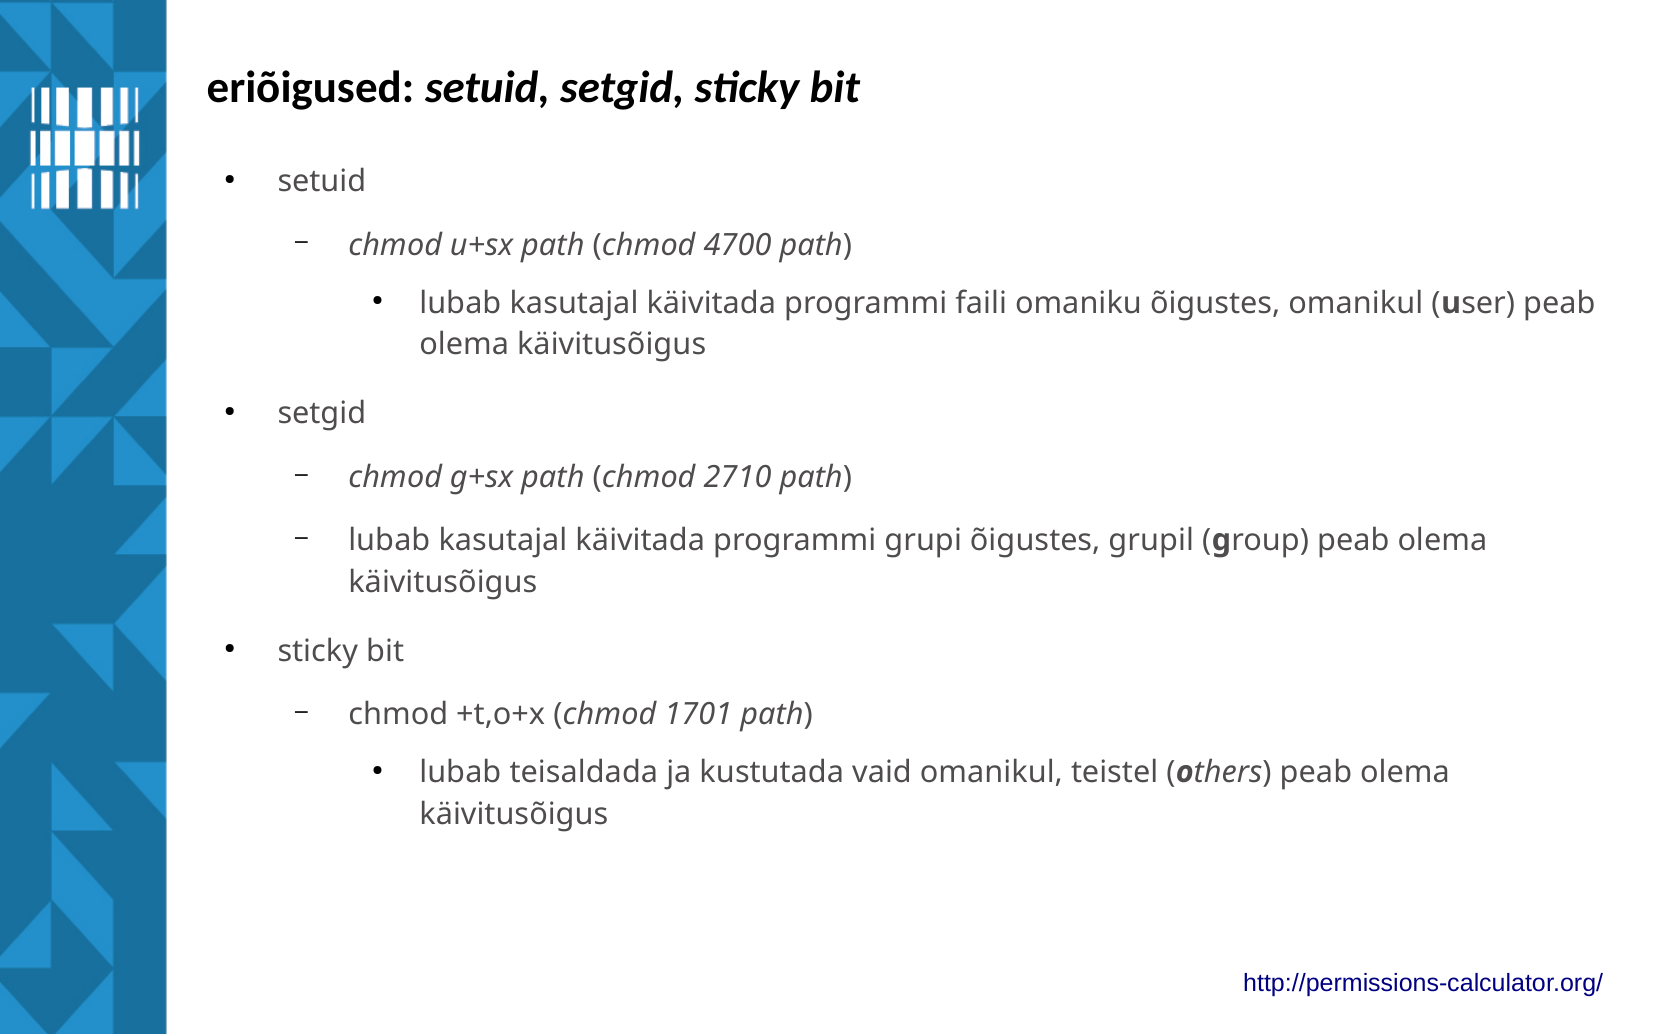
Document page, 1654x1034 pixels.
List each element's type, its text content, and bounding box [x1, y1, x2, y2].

list setuid chmod u+sx path (chmod 4700 path) lubab kasutajal käivitada programmi faili omaniku õigustes, omanikul (user) peab olema käivitusõigus setgid chmod g+sx path (chmod 2710 path) lubab kasutajal käivitada programmi grupi õigustes, grupil (group) peab olema käivitusõigus sticky bit chmod +t,o+x (chmod 1701 path) lubab teisaldada ja kustutada vaid omanikul, teistel (others) peab olema käivitusõigus [206, 159, 1607, 934]
picture [42, 108, 132, 208]
title eriõigused: setuid, setgid, sticky bit [206, 41, 1536, 142]
text_box http://permissions-calculator.org/ [1228, 961, 1630, 1004]
